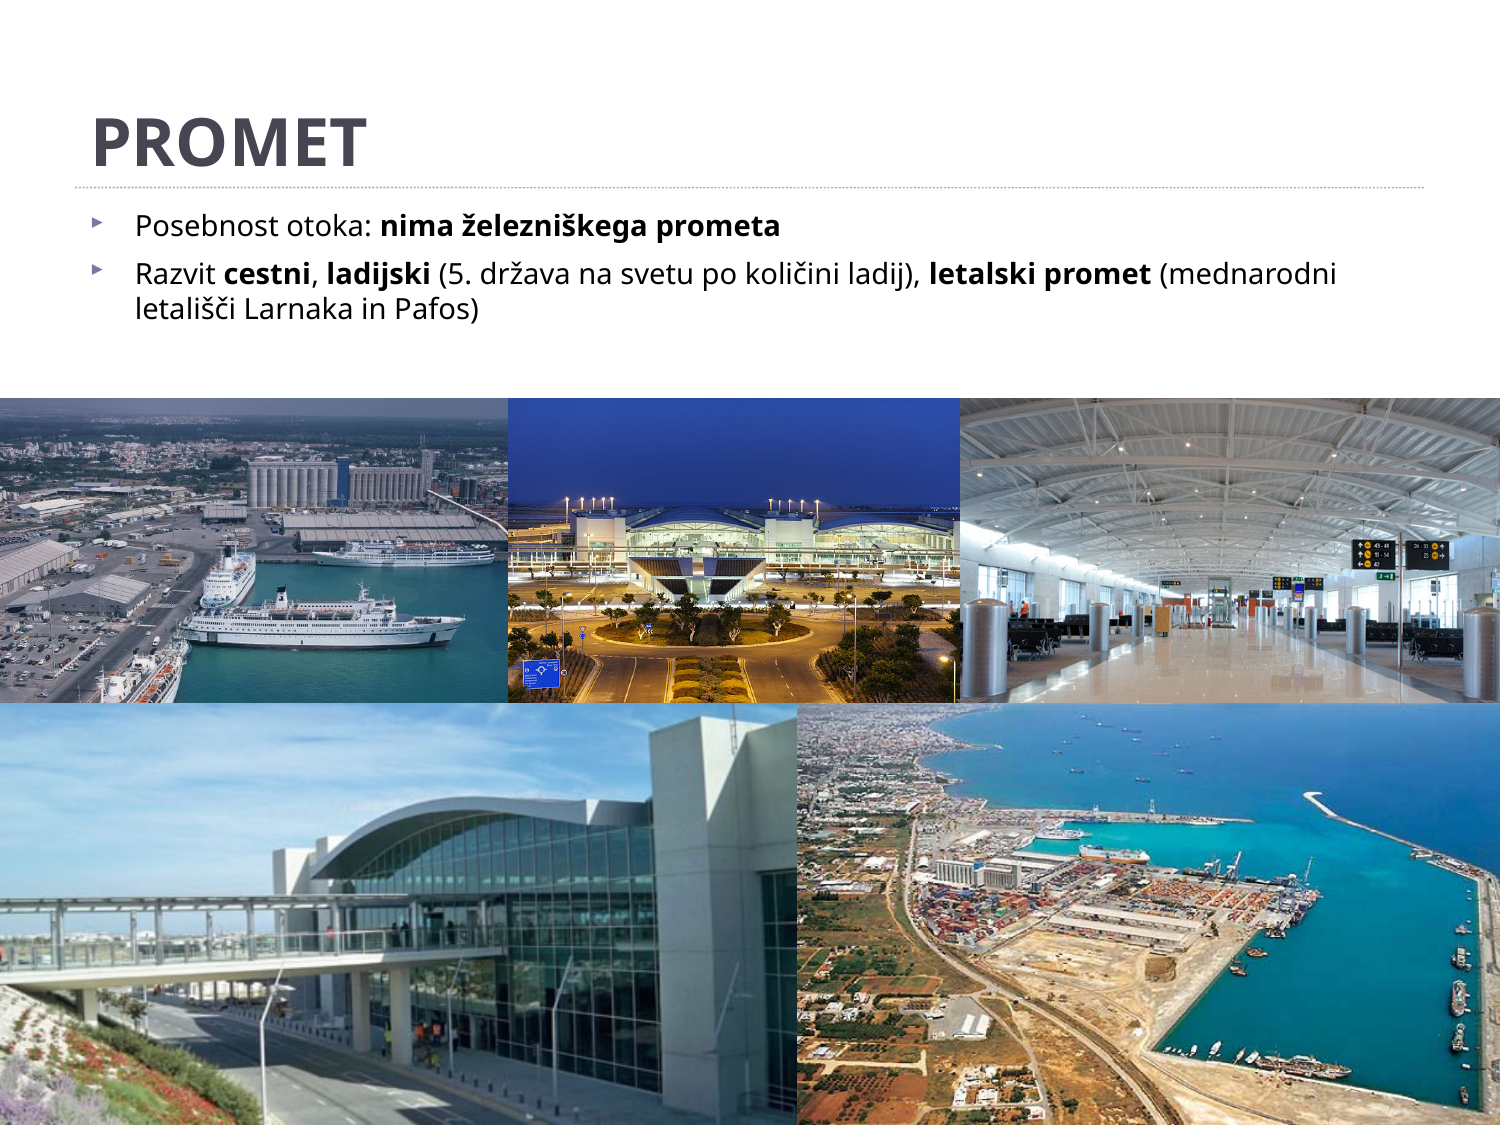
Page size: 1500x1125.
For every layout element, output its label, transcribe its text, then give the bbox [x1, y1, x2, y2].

list Posebnost otoka: nima železniškega prometa Razvit cestni, ladijski (5. država na svetu po količini ladij), letalski promet (mednarodni letališči Larnaka in Pafos) [75, 200, 1425, 398]
picture [0, 398, 1500, 1125]
title PROMET [75, 24, 1425, 188]
